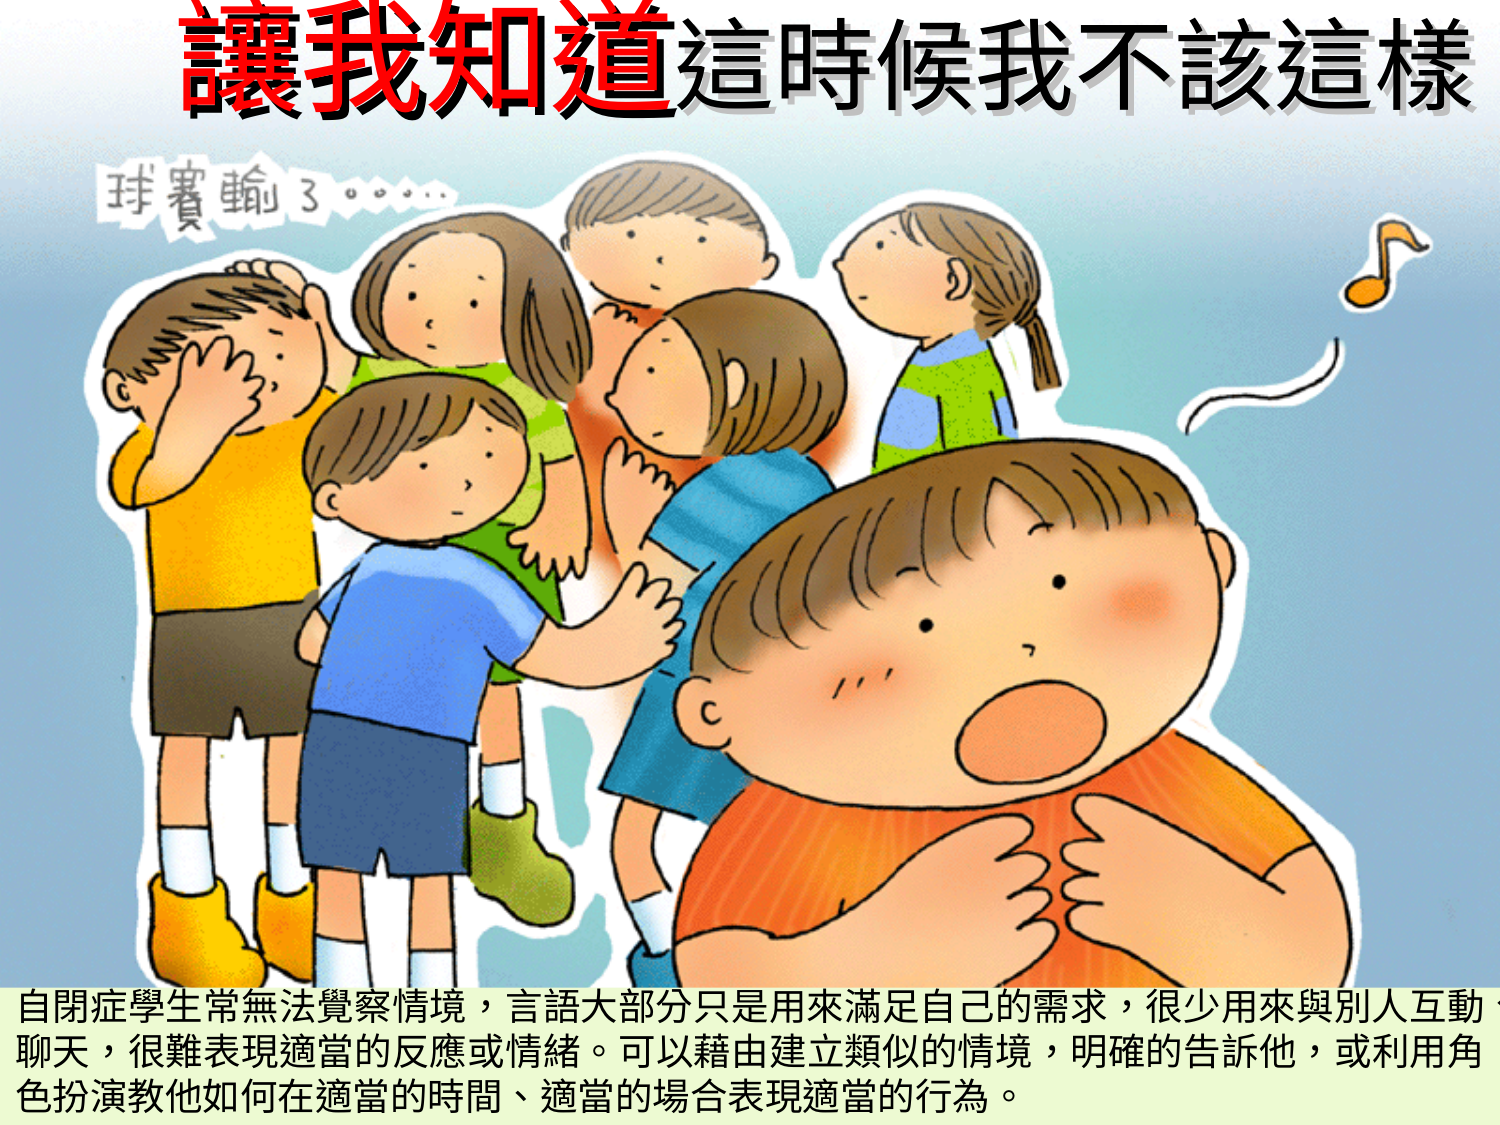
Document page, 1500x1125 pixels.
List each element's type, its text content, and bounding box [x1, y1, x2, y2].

picture [0, 0, 1500, 987]
subtitle 自閉症學生常無法覺察情境，言語大部分只是用來滿足自己的需求，很少用來與別人互動、聊天，很難表現適當的反應或情緒。可以藉由建立類似的情境，明確的告訴他，或利用角色扮演教他如何在適當的時間、適當的場合表現適當的行為。 [0, 987, 1500, 1125]
title 讓我知道這時候我不該這樣 [75, 0, 1500, 138]
